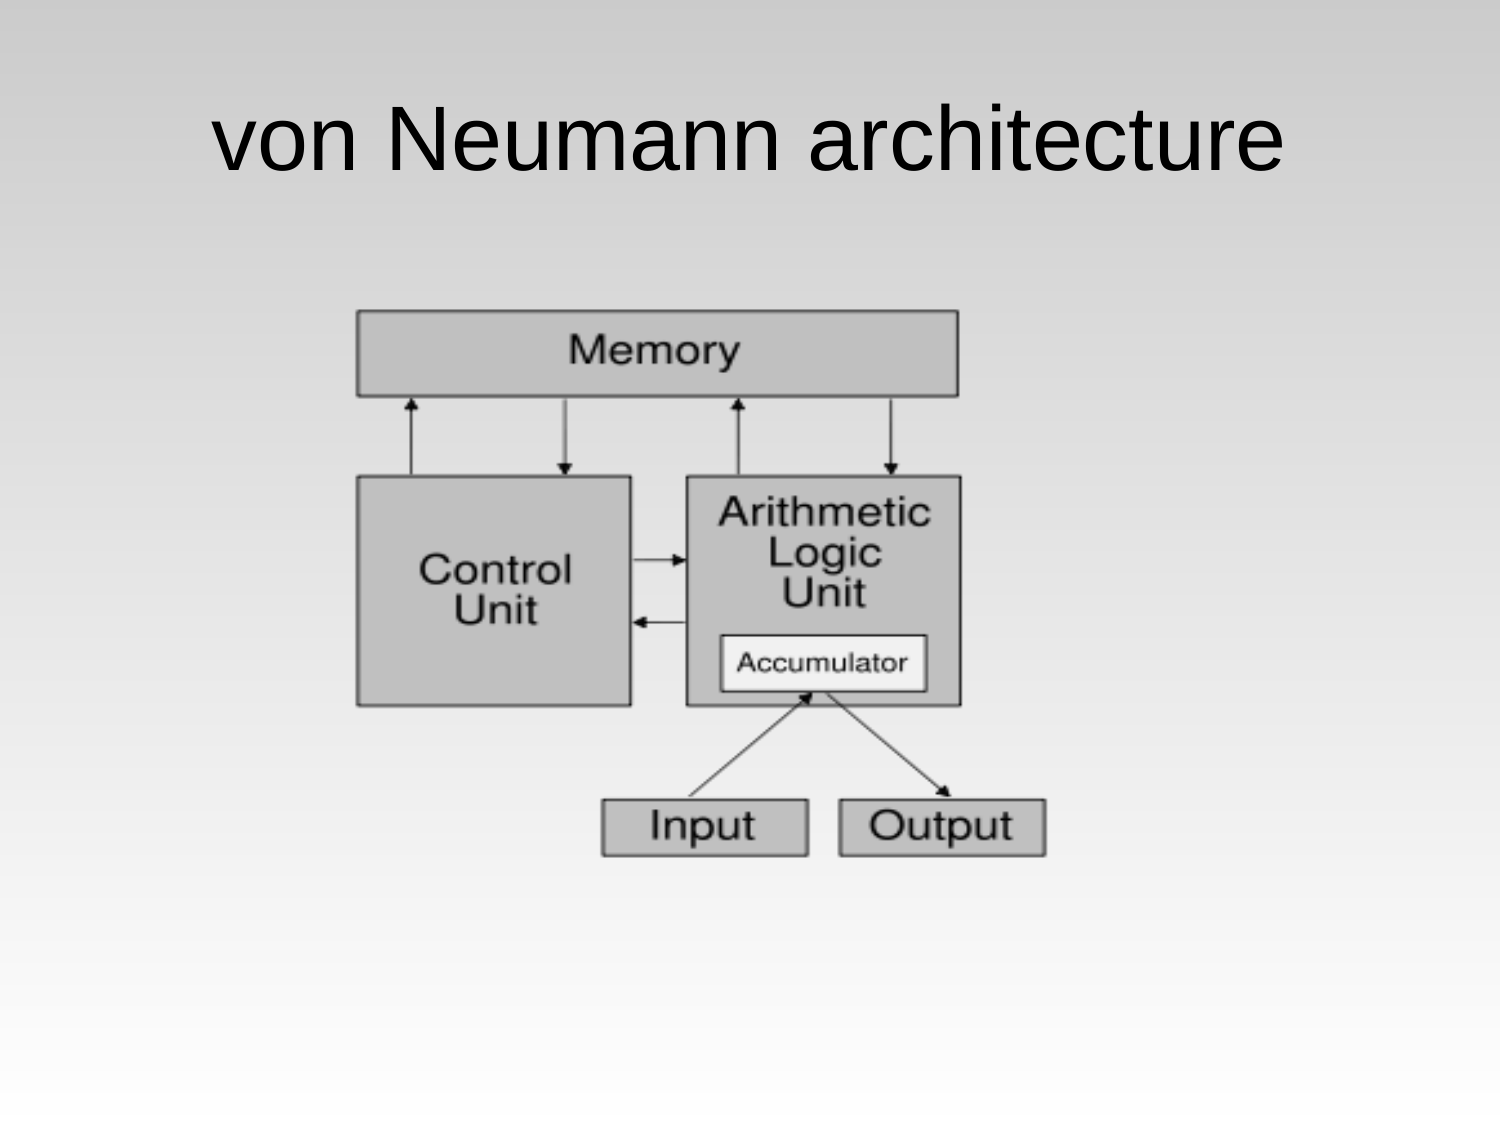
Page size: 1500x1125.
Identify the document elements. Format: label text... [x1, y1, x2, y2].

title von Neumann architecture [75, 21, 1426, 257]
picture [341, 295, 1063, 873]
